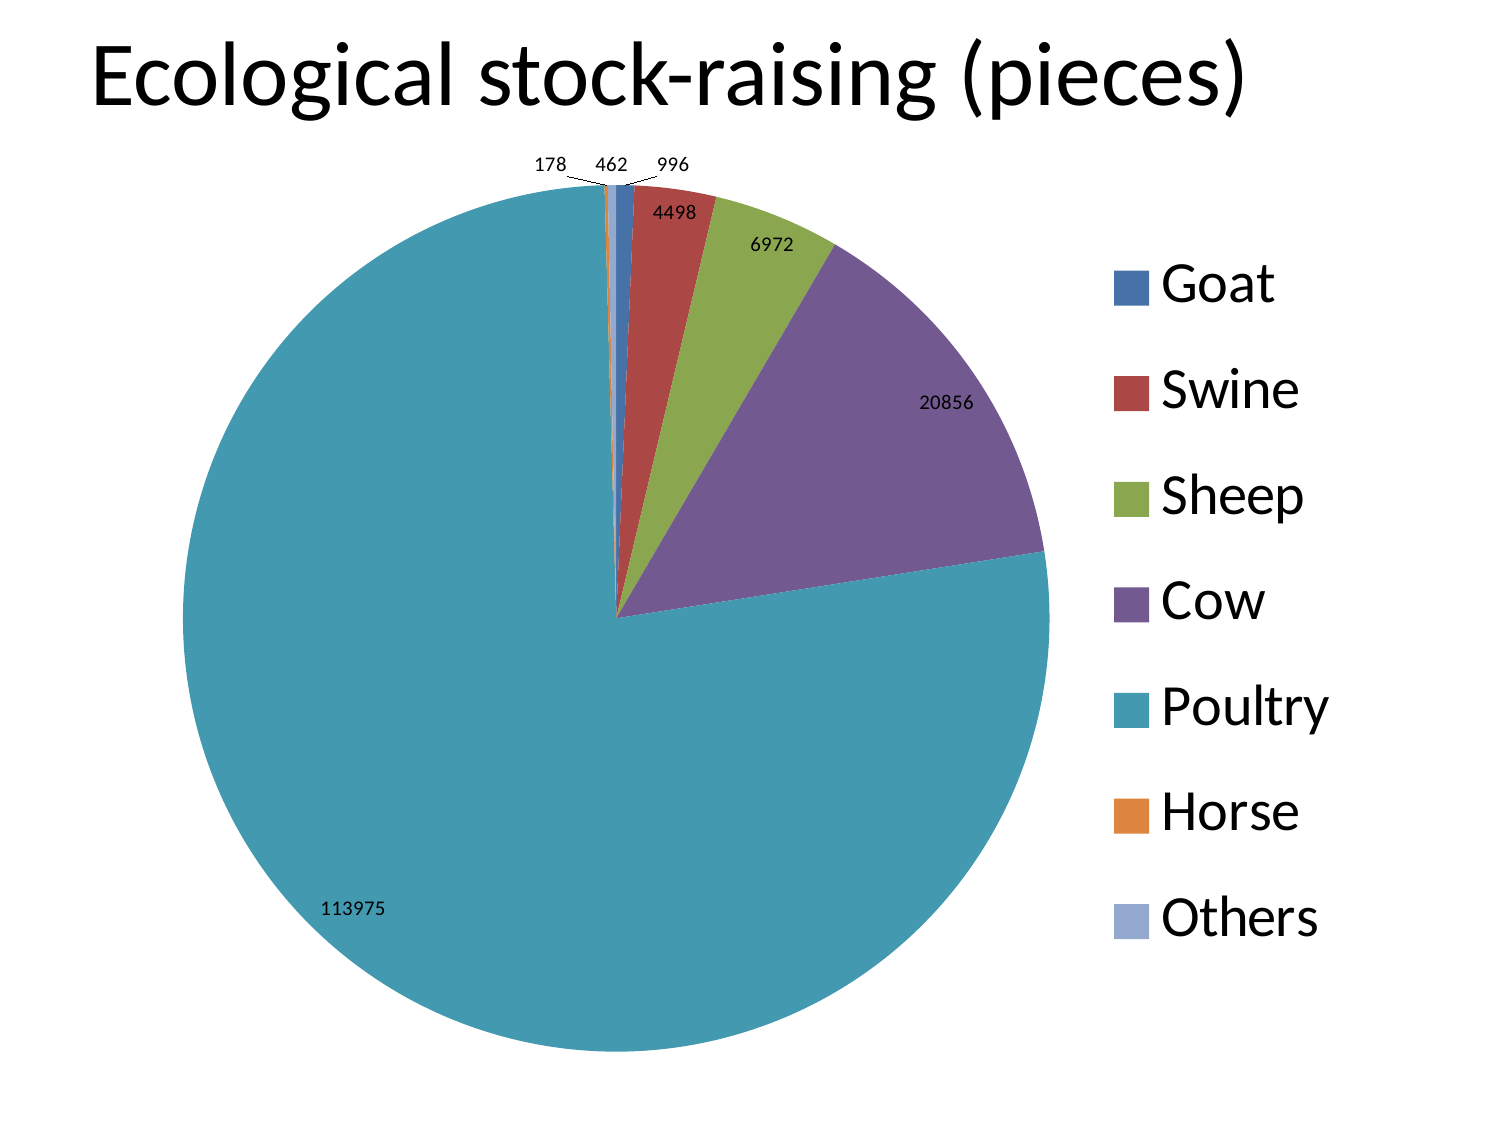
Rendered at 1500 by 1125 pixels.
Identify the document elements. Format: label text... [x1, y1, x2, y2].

chart [41, 137, 1459, 1071]
title Ecological stock-raising (pieces) [75, 0, 1425, 137]
